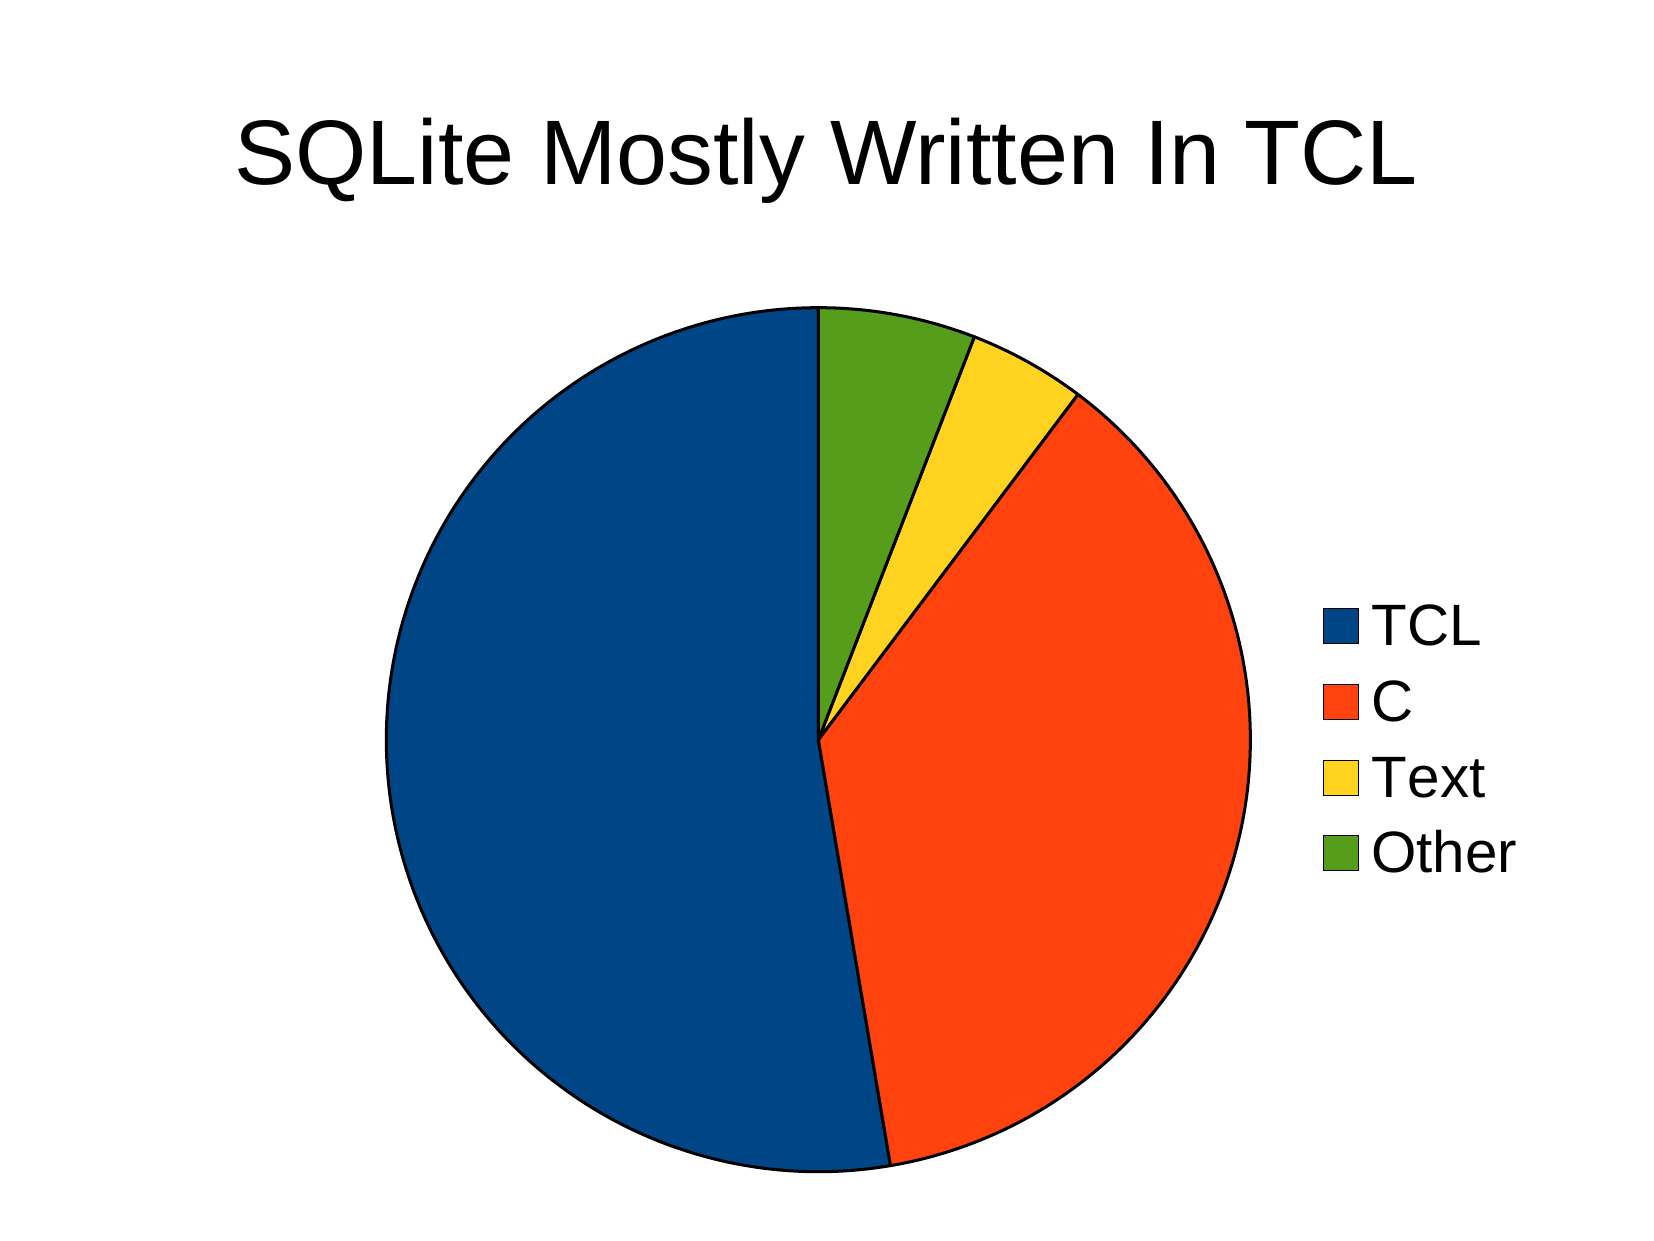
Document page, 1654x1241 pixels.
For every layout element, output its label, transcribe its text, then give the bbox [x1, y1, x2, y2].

title SQLite Mostly Written In TCL [82, 49, 1571, 257]
chart [332, 289, 1549, 1190]
